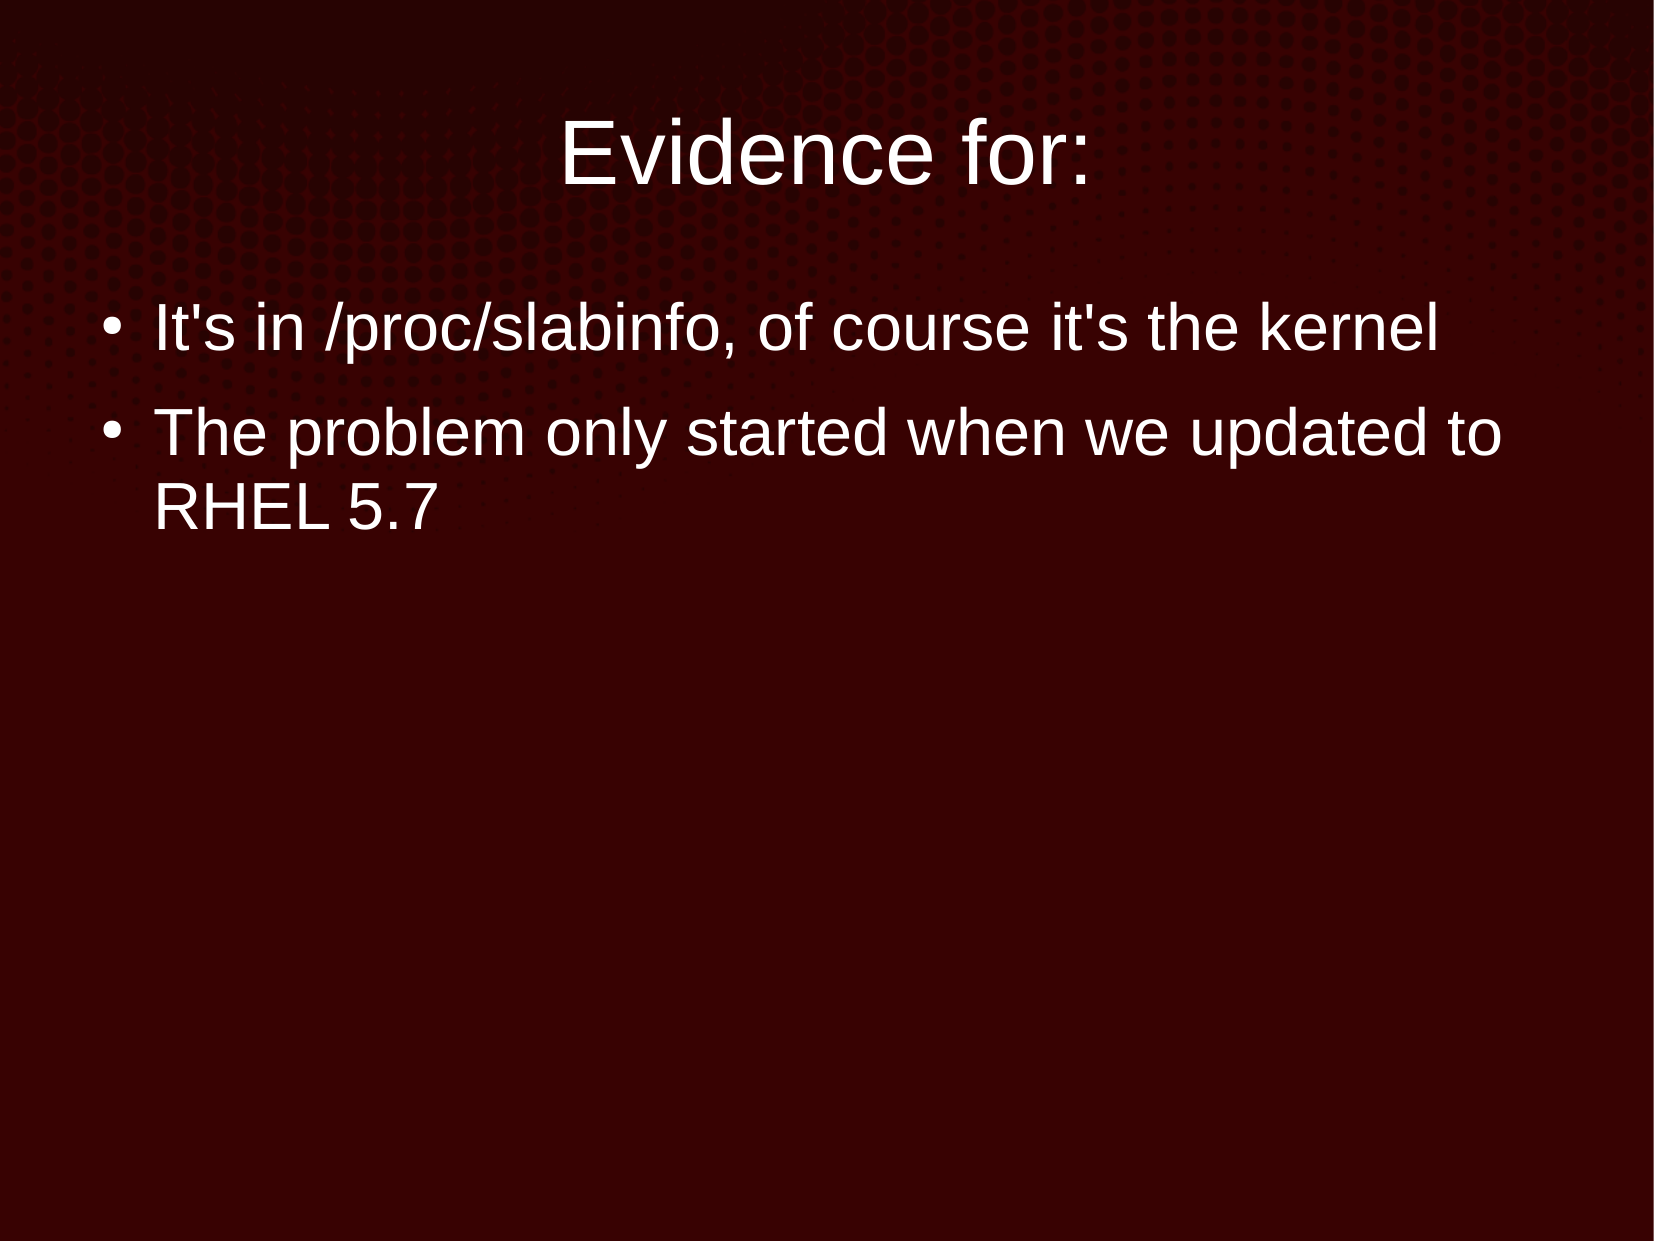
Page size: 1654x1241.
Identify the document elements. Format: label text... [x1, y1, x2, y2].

picture [0, 0, 1654, 1241]
list It's in /proc/slabinfo, of course it's the kernel The problem only started when we updated to RHEL 5.7 [82, 290, 1571, 1109]
title Evidence for: [82, 49, 1571, 257]
